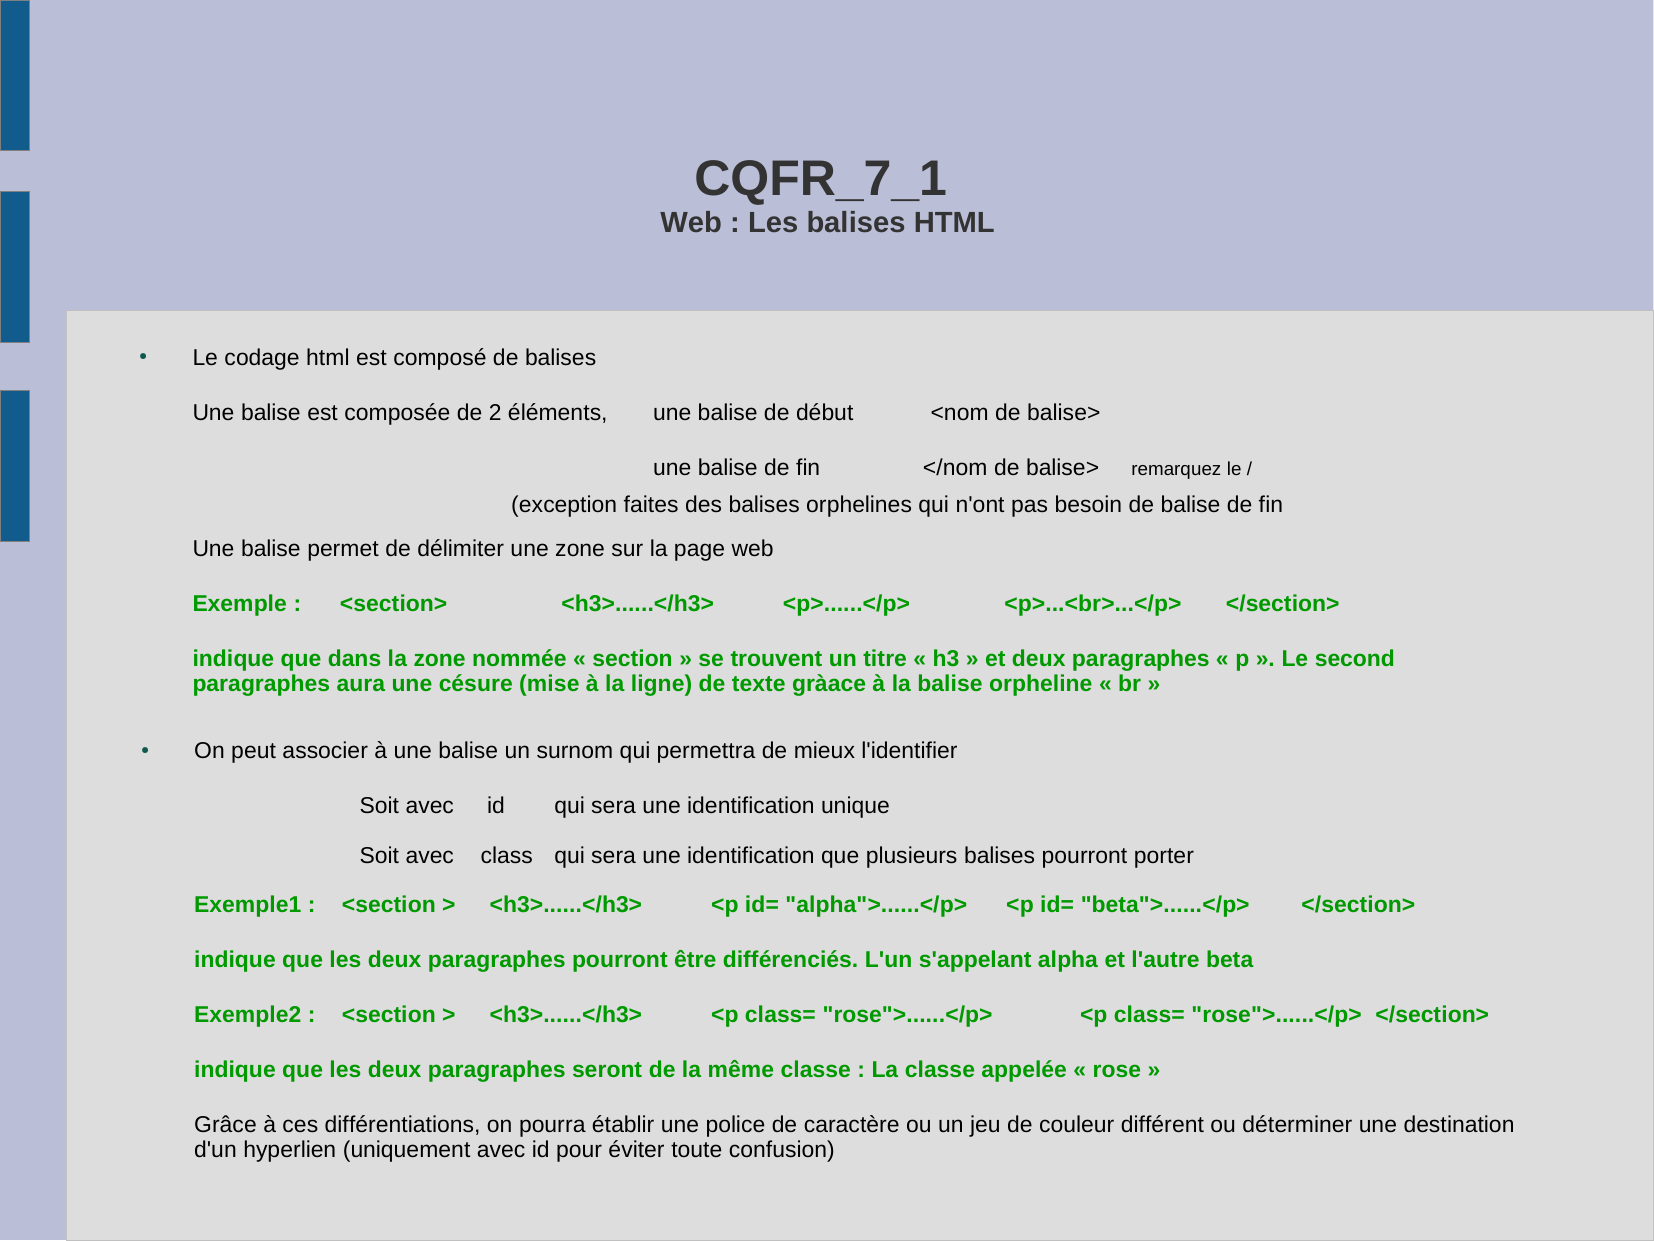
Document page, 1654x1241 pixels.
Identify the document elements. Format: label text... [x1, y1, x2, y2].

title CQFR_7_1 Web : Les balises HTML [121, 91, 1534, 299]
list On peut associer à une balise un surnom qui permettra de mieux l'identifier Soit avec id qui sera une identification unique Soit avec class qui sera une identification que plusieurs balises pourront porter Exemple1 : <section > <h3>......</h3> <p id= "alpha">......</p> <p id= "beta">......</p> </section> indique que les deux paragraphes pourront être différenciés. L'un s'appelant alpha et l'autre beta Exemple2 : <section > <h3>......</h3> <p class= "rose">......</p> <p class= "rose">......</p> </section> indique que les deux paragraphes seront de la même classe : La classe appelée « rose » Grâce à ces différentiations, on pourra établir une police de caractère ou un jeu de couleur différent ou déterminer une destination d'un hyperlien (uniquement avec id pour éviter toute confusion) [123, 738, 1536, 1169]
list Le codage html est composé de balises Une balise est composée de 2 éléments, une balise de début <nom de balise> une balise de fin </nom de balise> remarquez le / (exception faites des balises orphelines qui n'ont pas besoin de balise de fin Une balise permet de délimiter une zone sur la page web Exemple : <section> <h3>......</h3> <p>......</p> <p>...<br>...</p> </section> indique que dans la zone nommée « section » se trouvent un titre « h3 » et deux paragraphes « p ». Le second paragraphes aura une césure (mise à la ligne) de texte gràace à la balise orpheline « br » [121, 344, 1534, 702]
